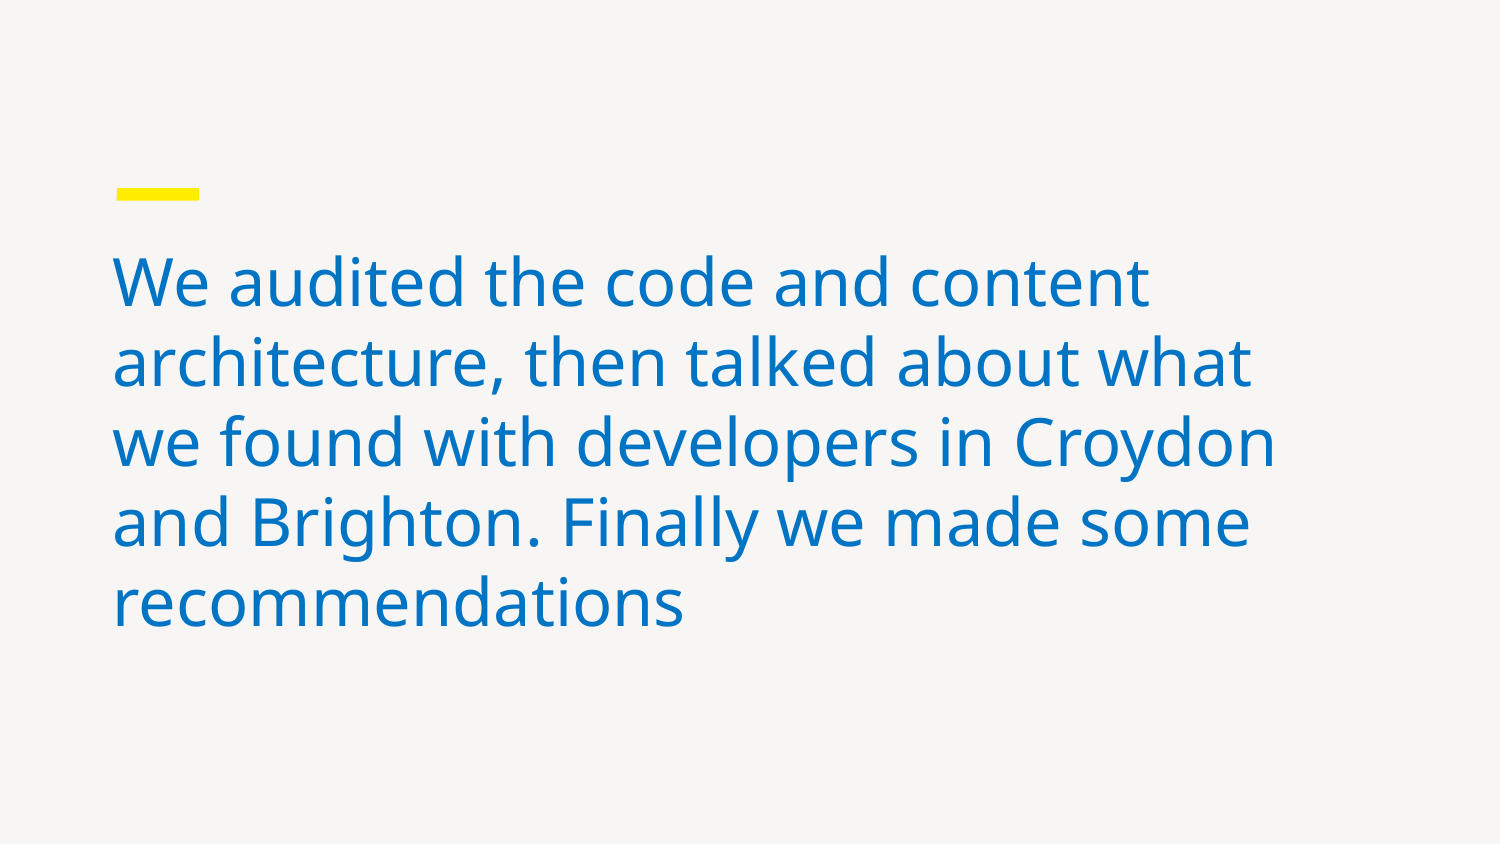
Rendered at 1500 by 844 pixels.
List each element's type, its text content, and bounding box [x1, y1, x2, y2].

title We audited the code and content architecture, then talked about what we found with developers in Croydon and Brighton. Finally we made some recommendations [112, 240, 1320, 644]
